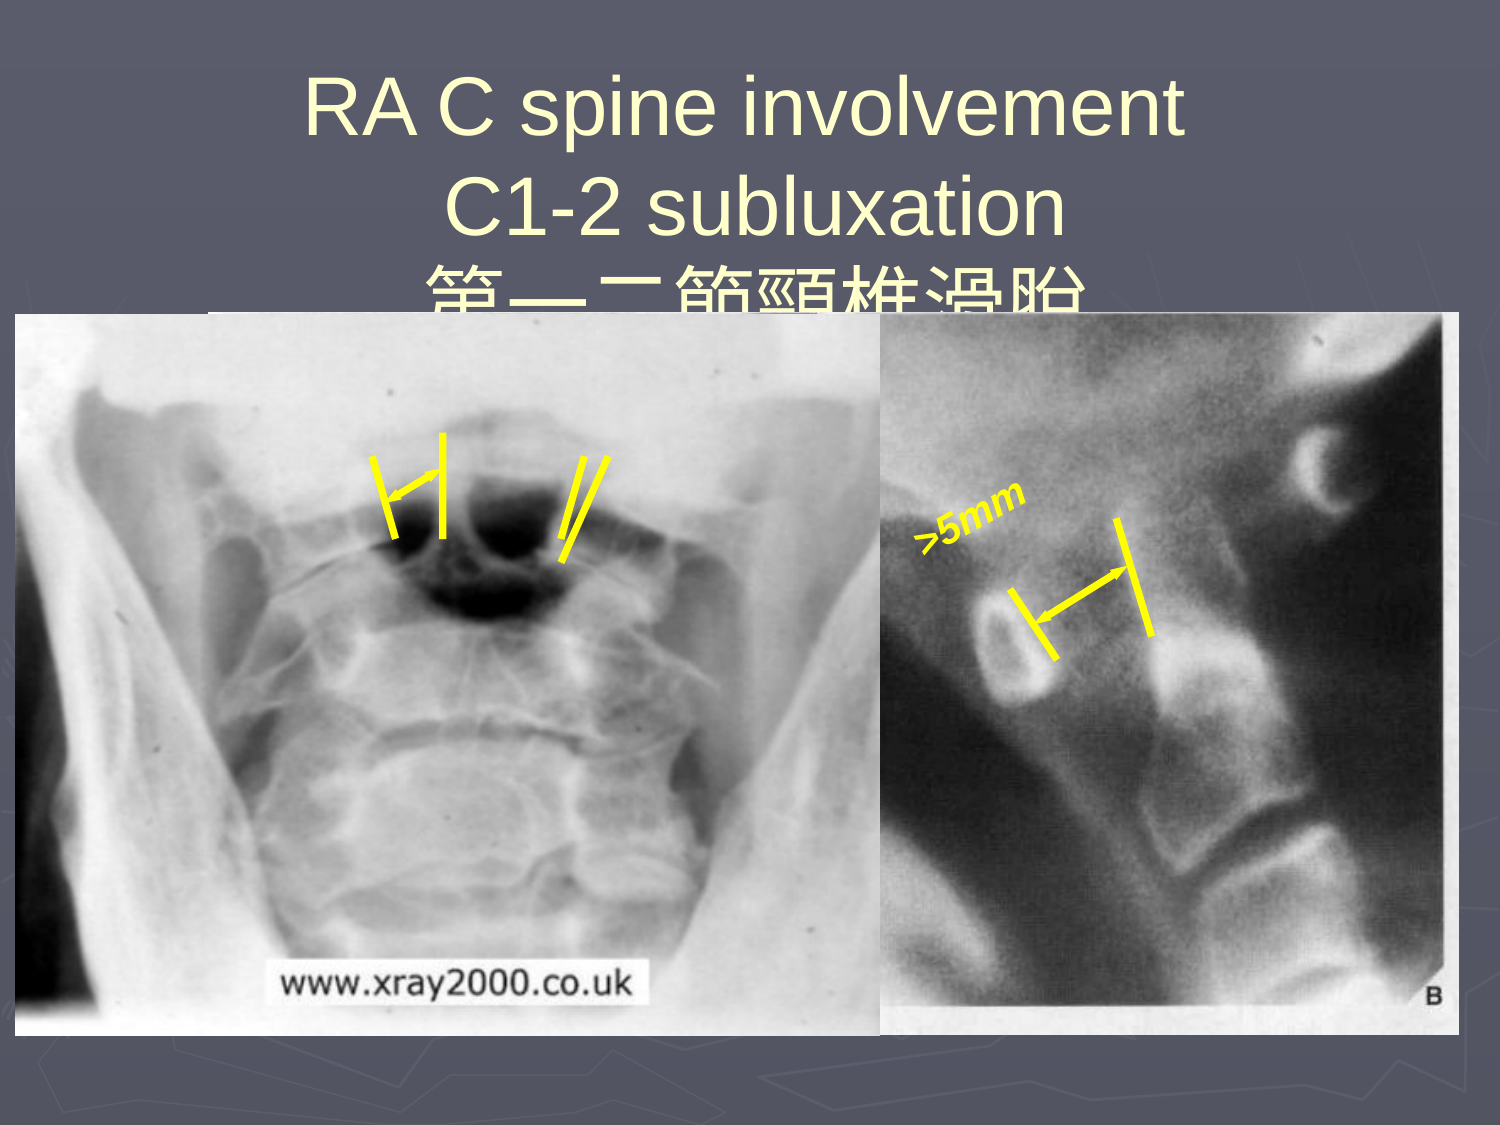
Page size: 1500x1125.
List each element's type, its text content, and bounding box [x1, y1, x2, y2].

text_box >5mm [880, 446, 1057, 584]
picture [15, 312, 1459, 1036]
title RA C spine involvement C1-2 subluxation 第一二節頸椎滑脫 [41, 45, 1471, 233]
